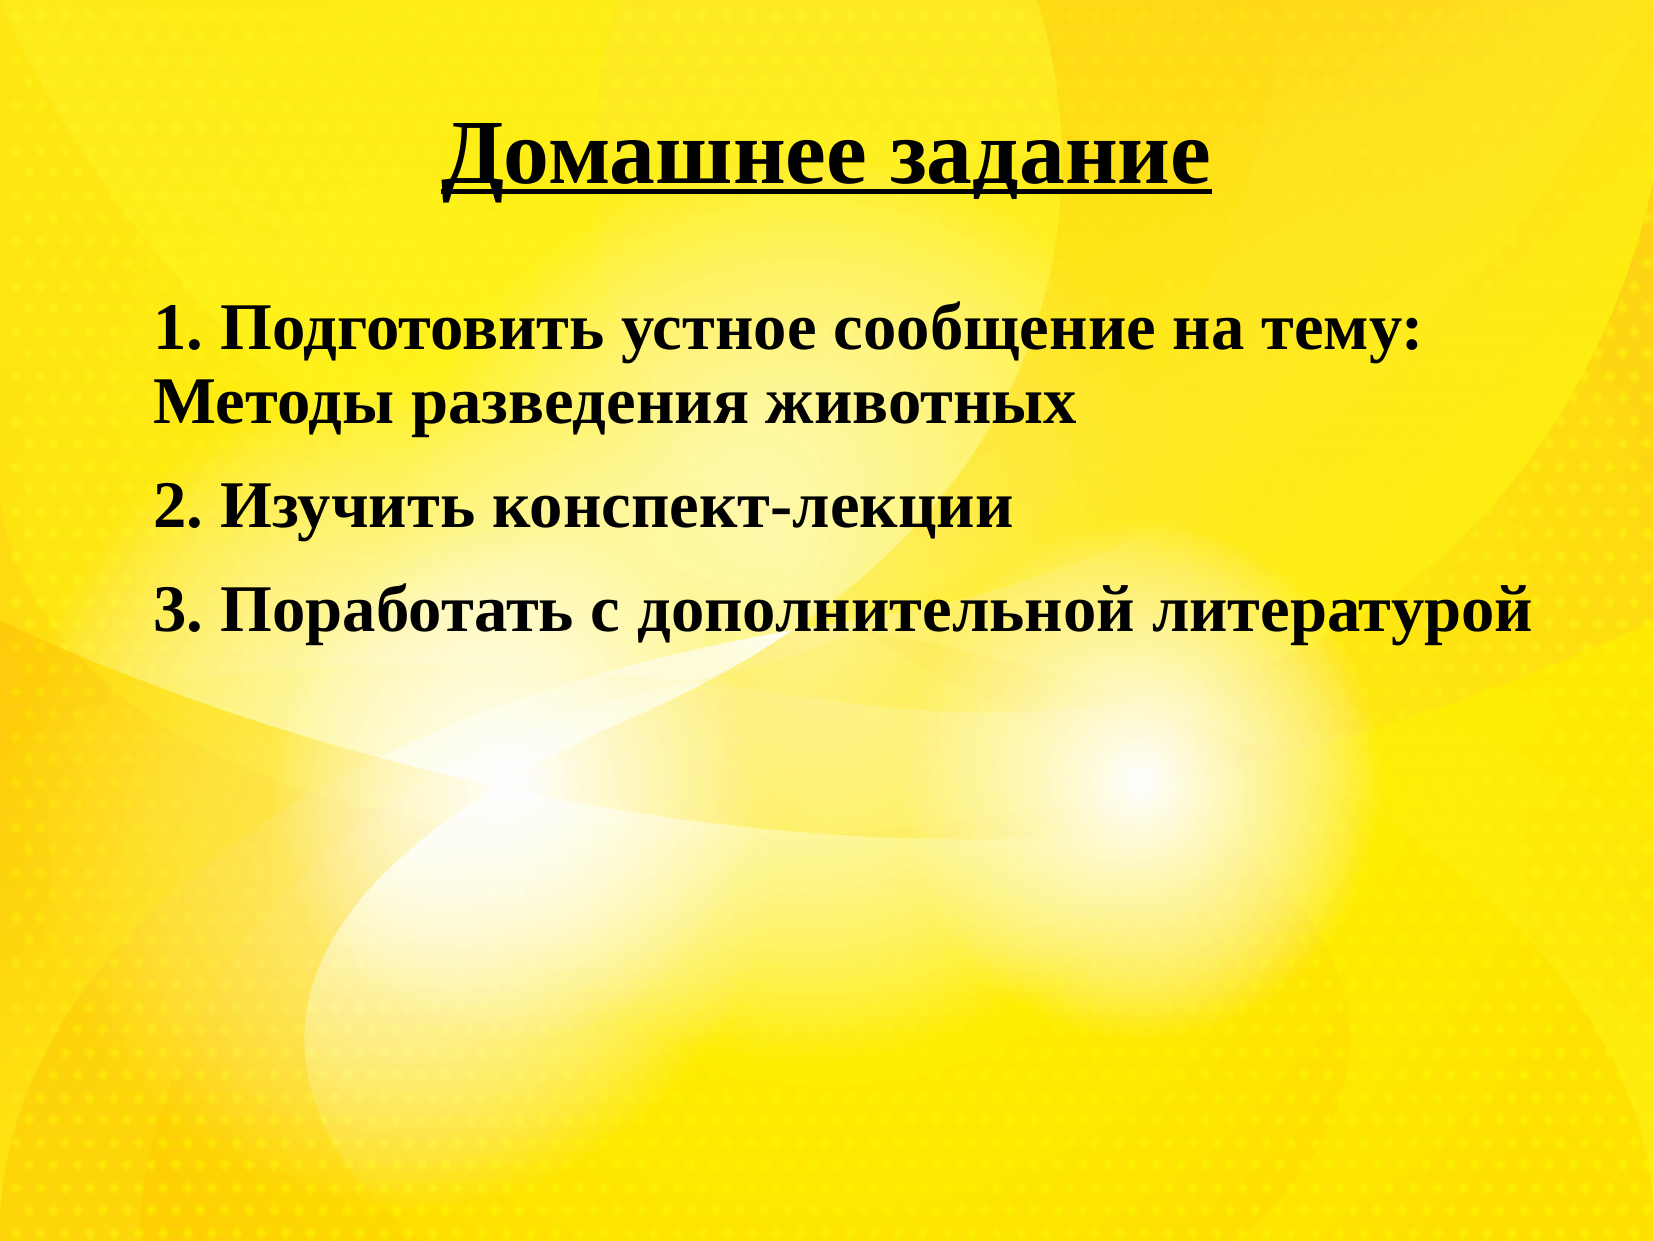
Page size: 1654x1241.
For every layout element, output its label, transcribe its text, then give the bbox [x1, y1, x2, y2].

title Домашнее задание [82, 49, 1571, 257]
picture [0, 0, 1654, 1241]
list 1. Подготовить устное сообщение на тему: Методы разведения животных 2. Изучить конспект-лекции 3. Поработать с дополнительной литературой [82, 290, 1571, 1109]
